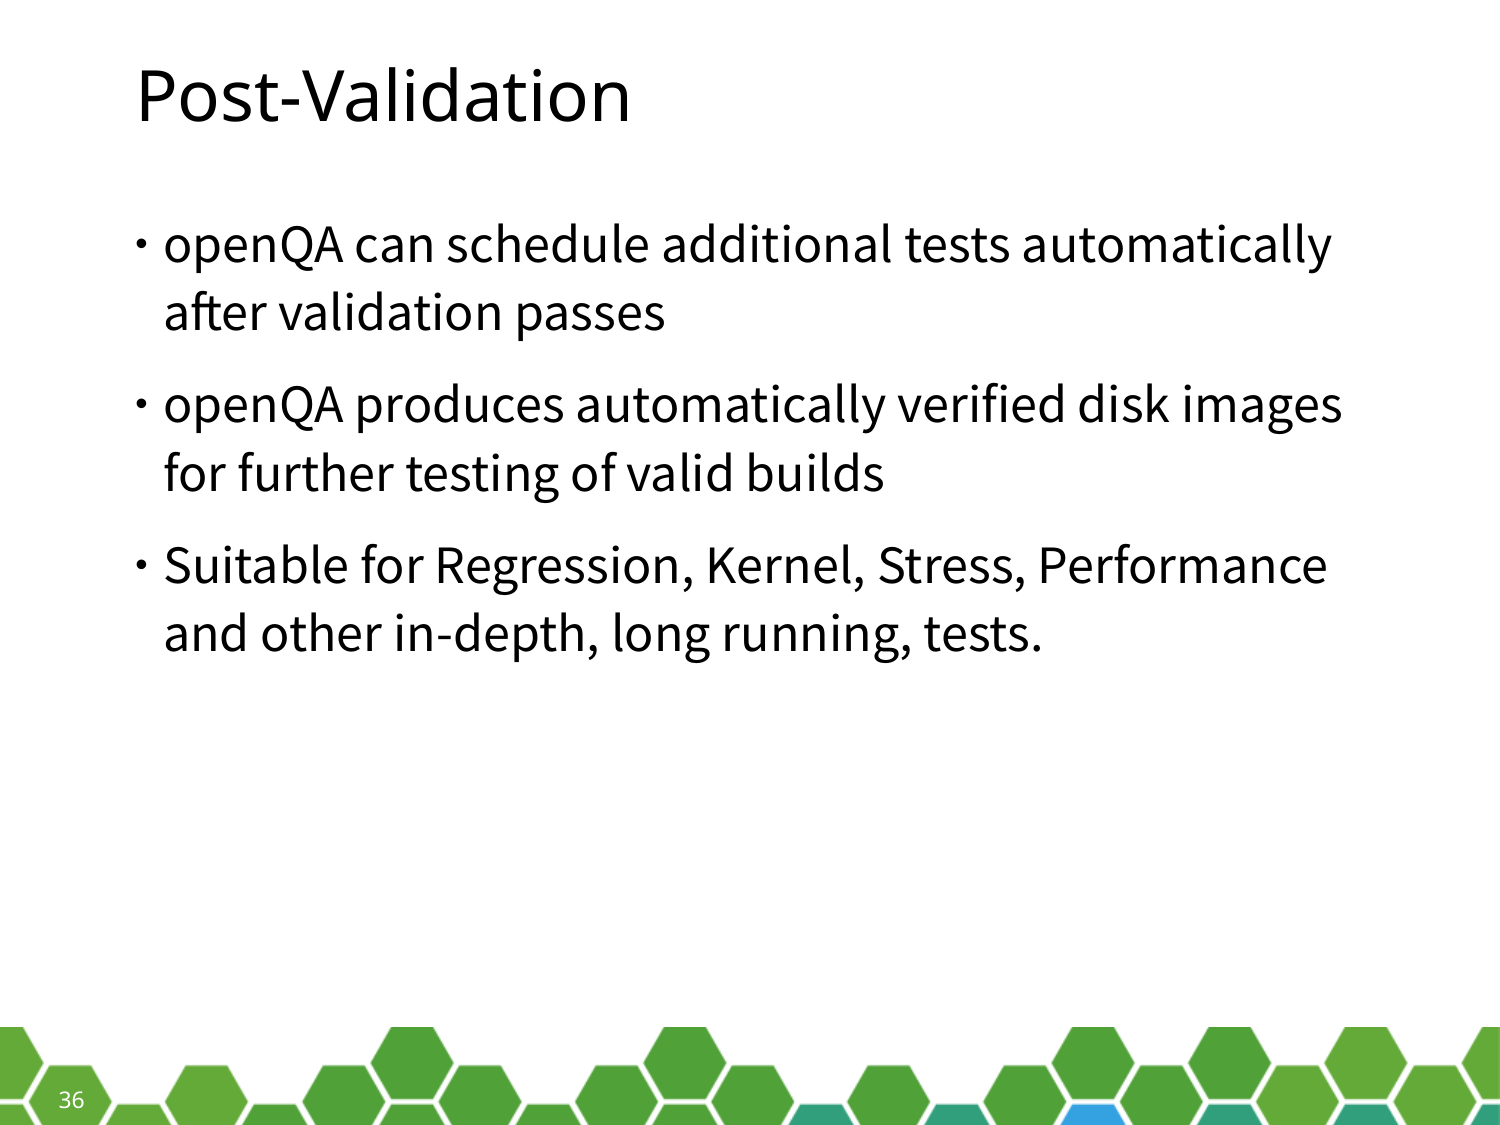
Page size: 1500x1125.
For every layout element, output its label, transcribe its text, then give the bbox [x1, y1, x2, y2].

picture [0, 1027, 1500, 1125]
list openQA can schedule additional tests automatically after validation passes openQA produces automatically verified disk images for further testing of valid builds Suitable for Regression, Kernel, Stress, Performance and other in-depth, long running, tests. [135, 208, 1372, 862]
title Post-Validation [135, 12, 1372, 175]
